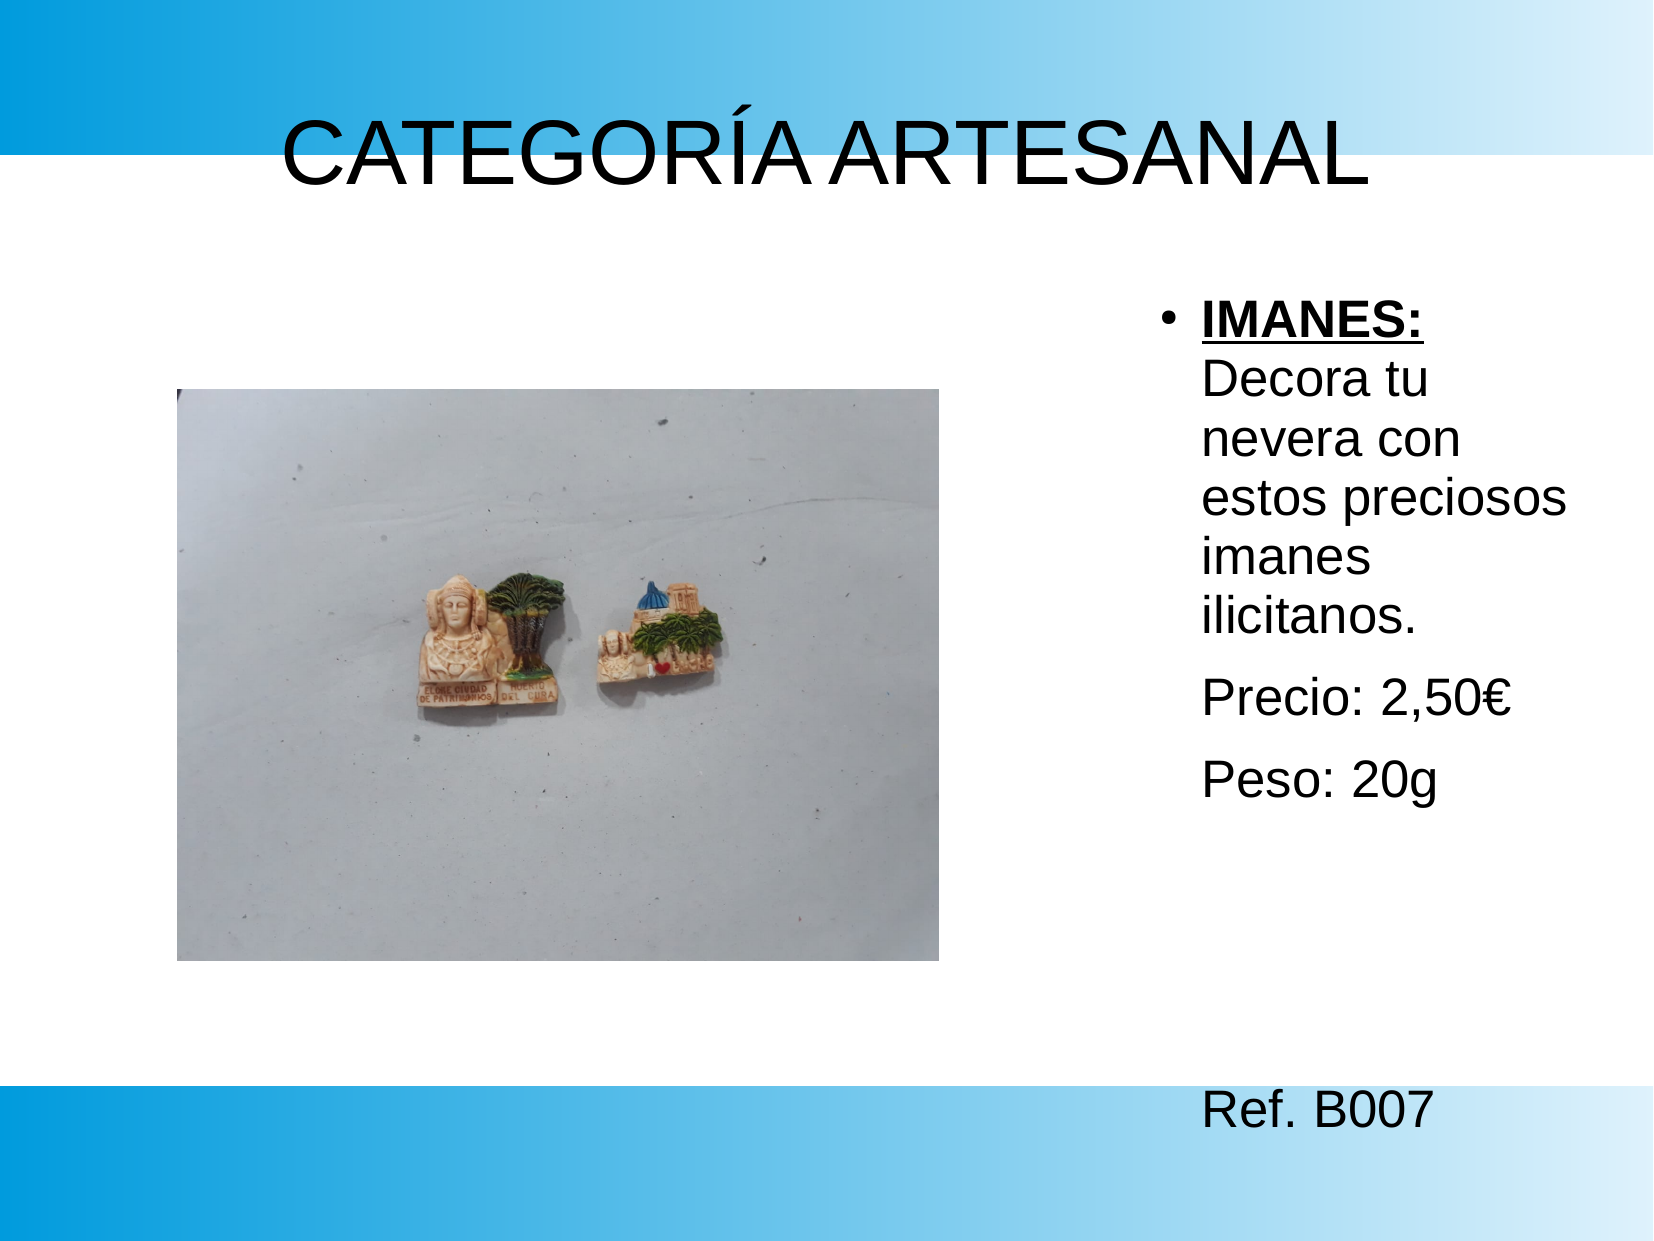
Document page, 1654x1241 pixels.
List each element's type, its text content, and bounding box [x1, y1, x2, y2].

title CATEGORÍA ARTESANAL [82, 49, 1571, 257]
list IMANES: Decora tu nevera con estos preciosos imanes ilicitanos. Precio: 2,50€ Peso: 20g Ref. B007 [1145, 290, 1571, 1205]
picture [177, 389, 939, 961]
